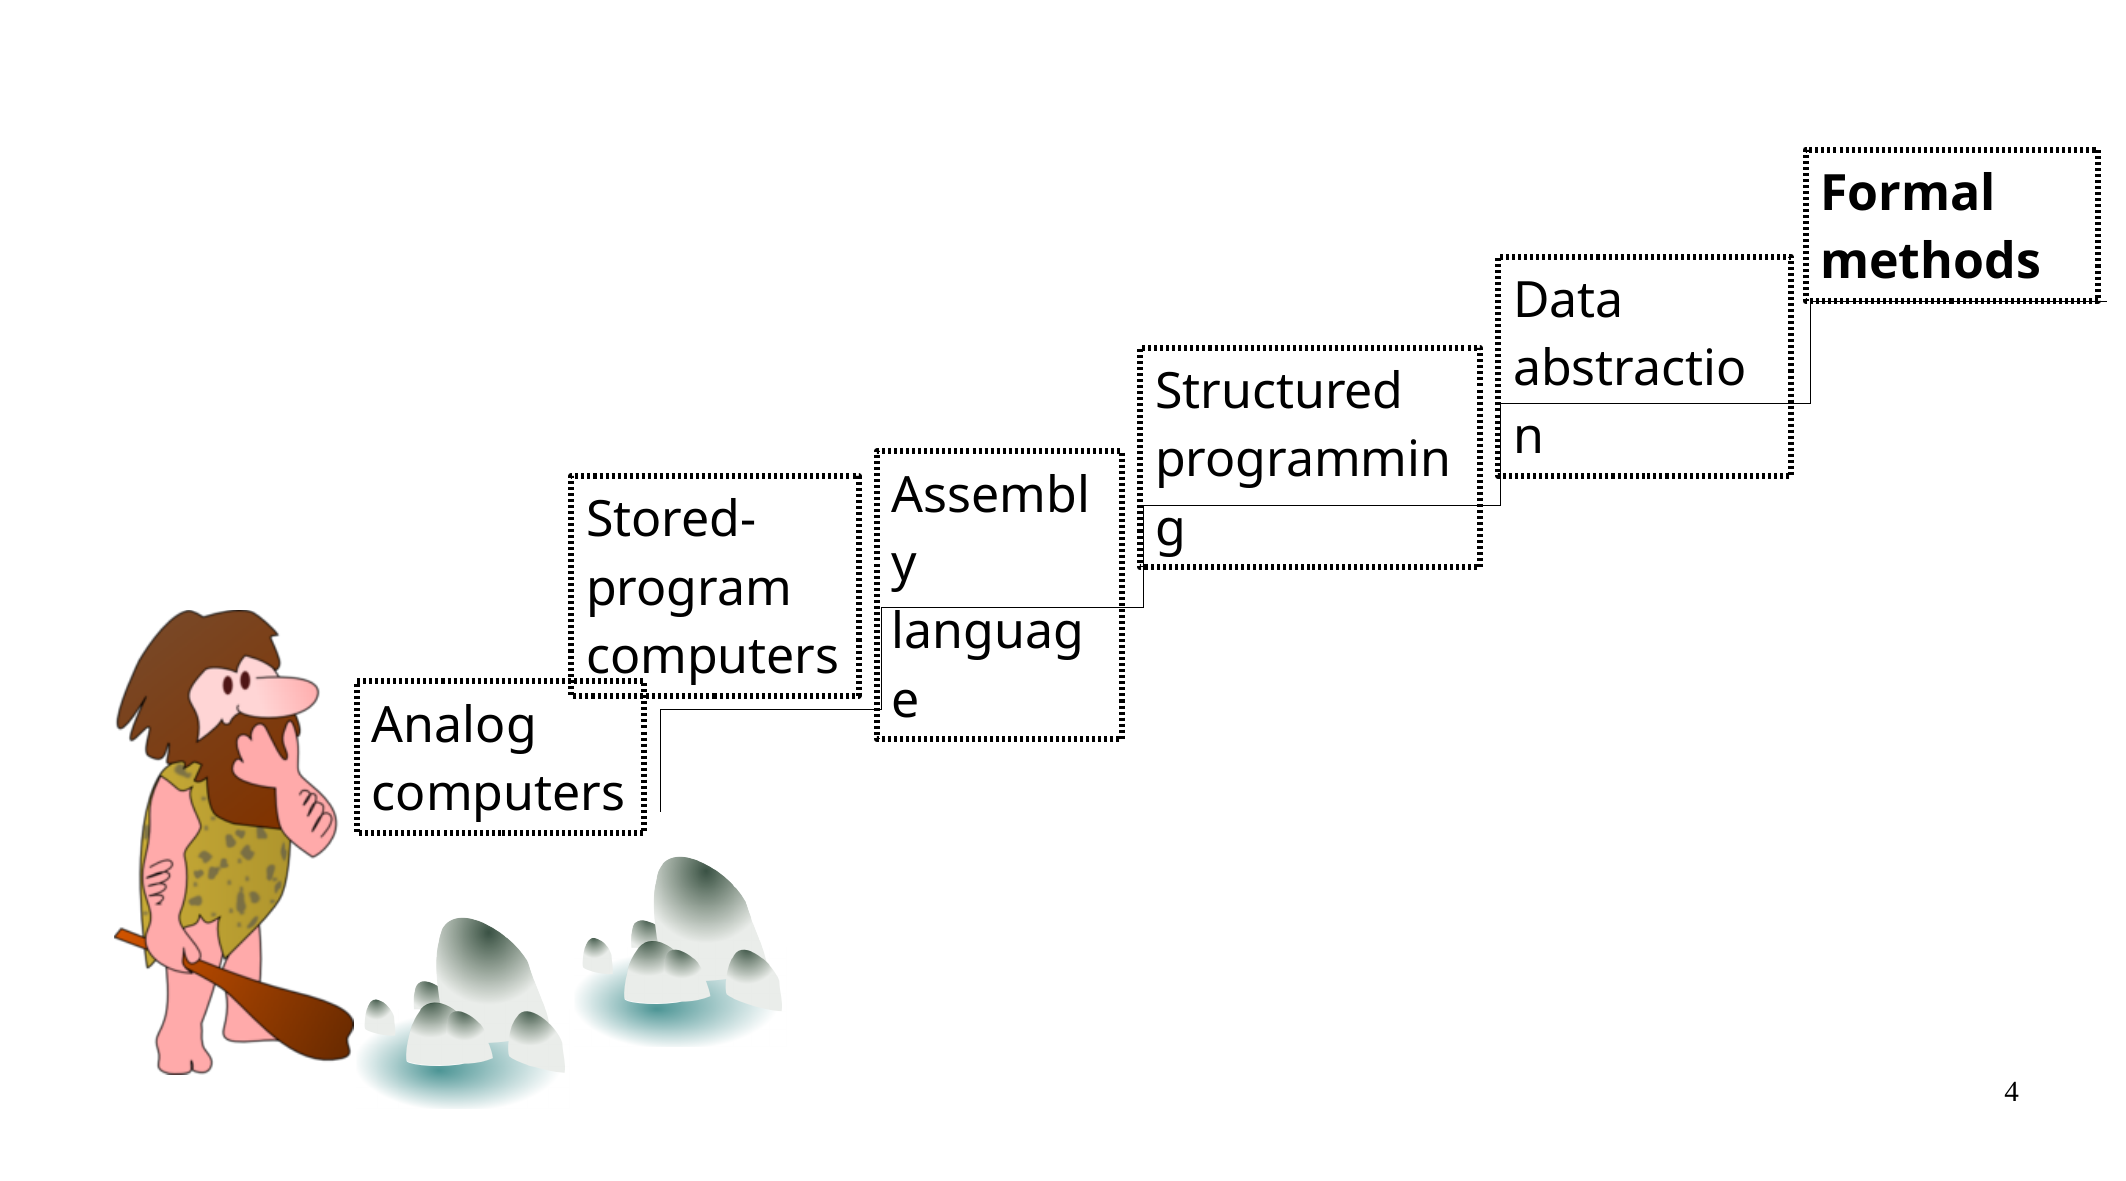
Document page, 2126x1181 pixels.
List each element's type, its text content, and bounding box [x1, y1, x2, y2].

text_box Stored-program computers [571, 475, 859, 667]
picture [114, 610, 354, 1075]
text_box Formal methods [1805, 149, 2098, 282]
text_box Assembly language [876, 451, 1122, 584]
picture [356, 895, 570, 1109]
text_box Data abstraction [1498, 256, 1791, 389]
picture [574, 834, 787, 1047]
text_box Analog computers [357, 681, 645, 814]
text_box Structured programming [1140, 347, 1480, 480]
